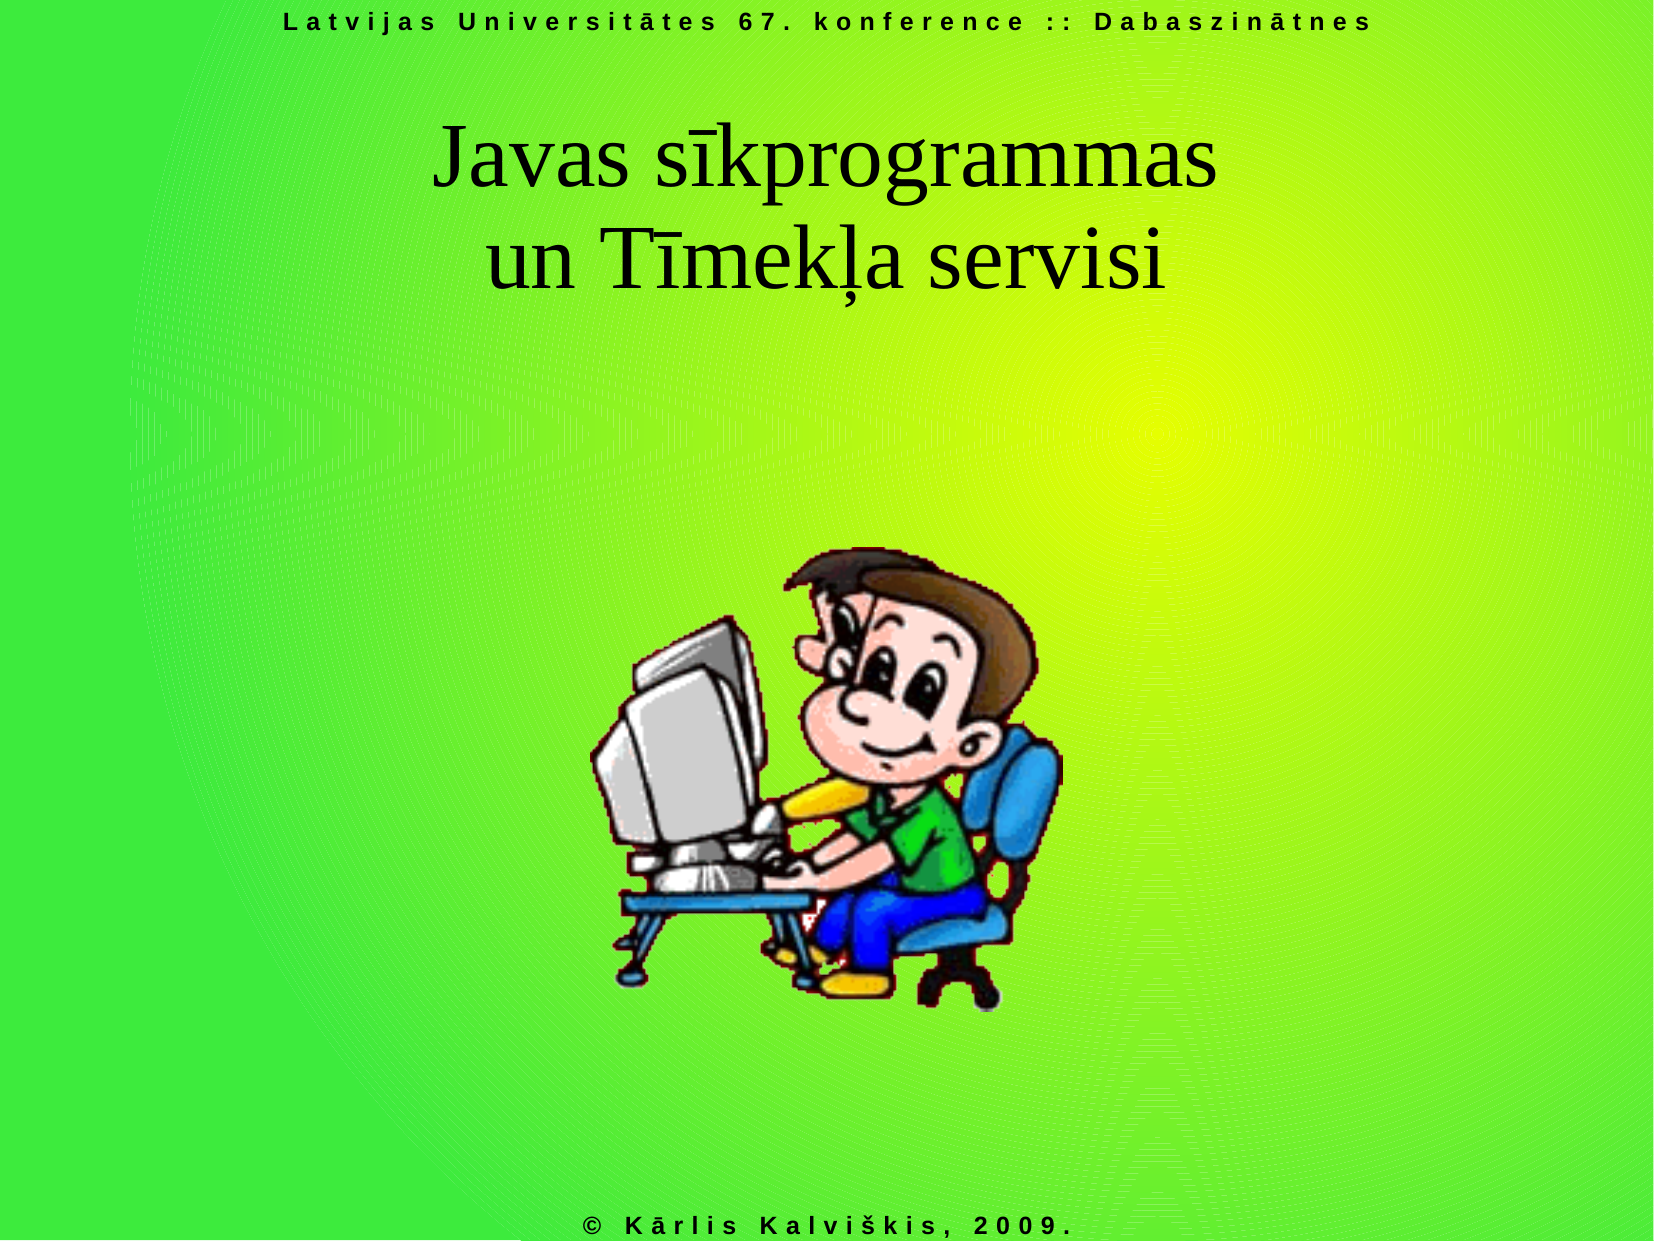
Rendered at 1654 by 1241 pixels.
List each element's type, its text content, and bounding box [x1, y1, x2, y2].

picture [590, 547, 1063, 1012]
title Javas sīkprogrammas un Tīmekļa servisi [118, 88, 1536, 325]
